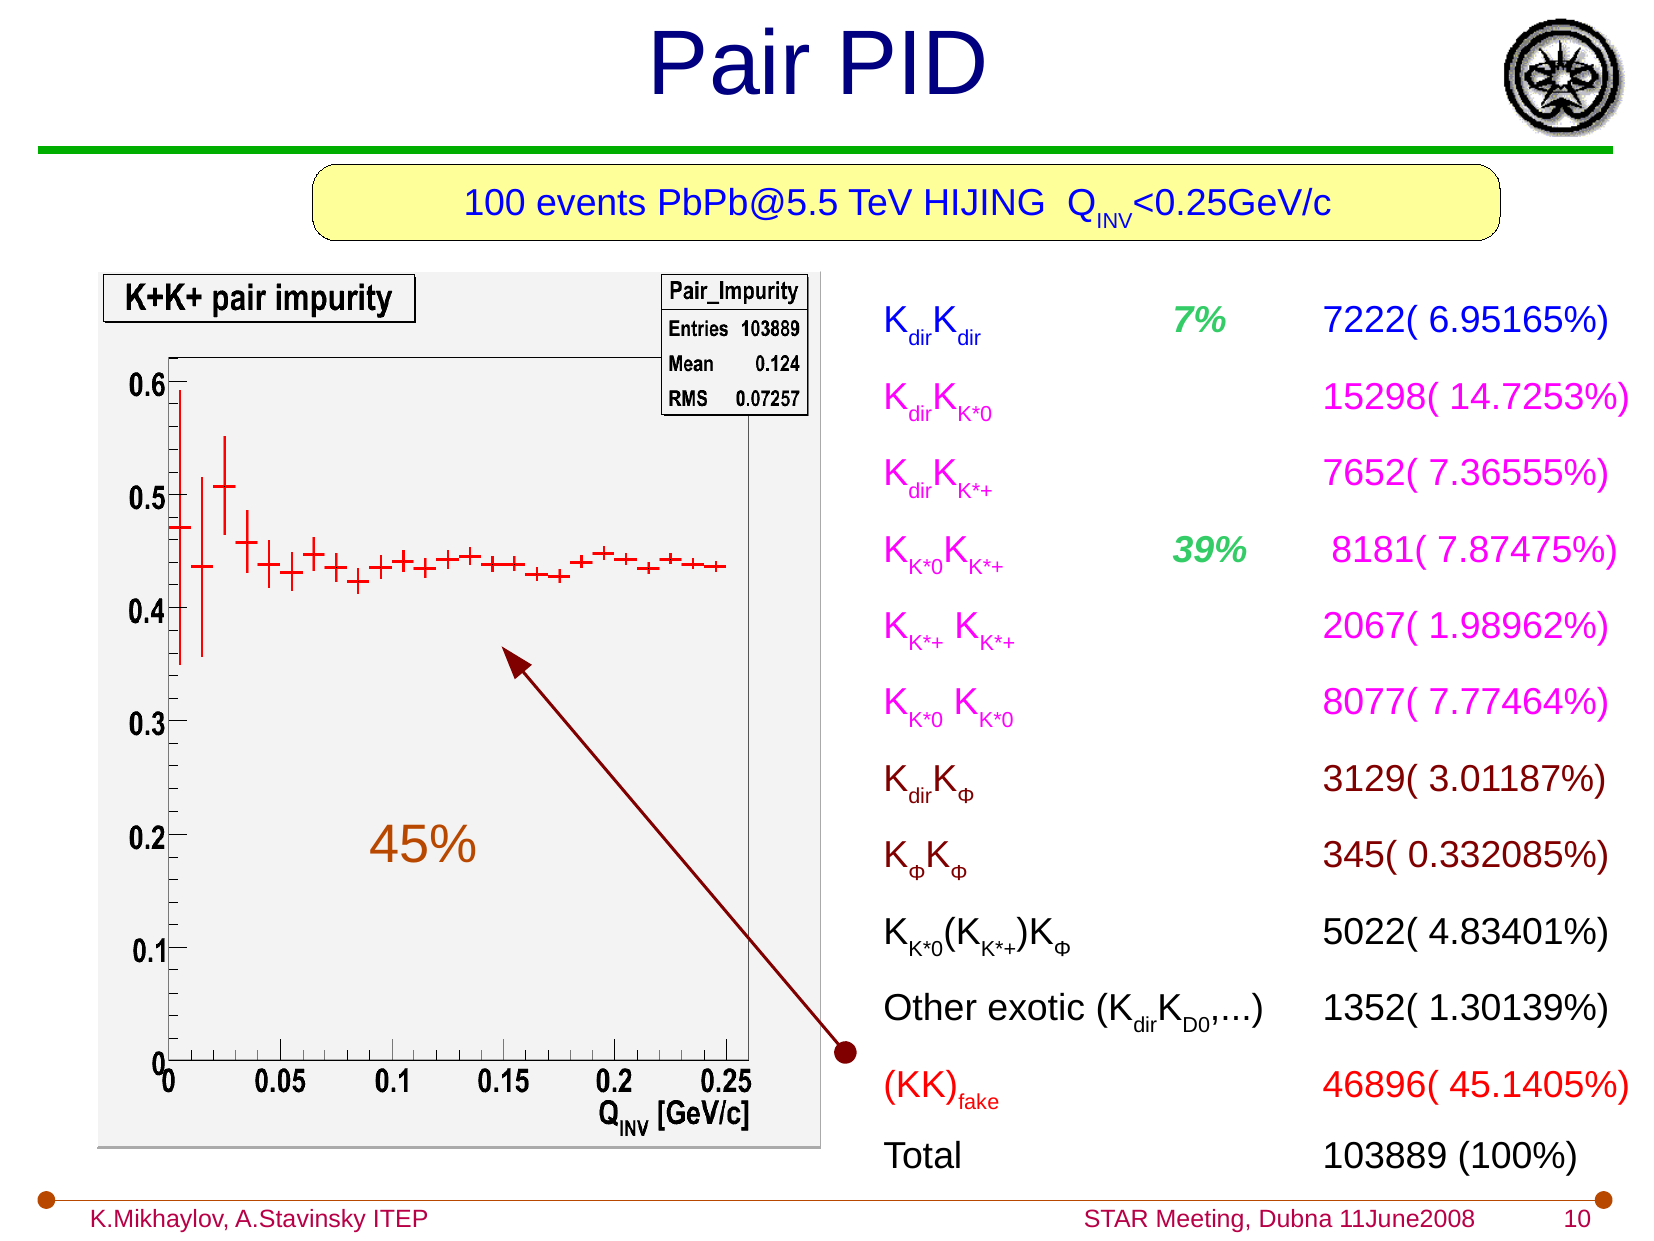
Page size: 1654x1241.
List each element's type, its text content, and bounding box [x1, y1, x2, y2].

picture [96, 270, 821, 1149]
text_box K.Mikhaylov, A.Stavinsky ITEP STAR Meeting, Dubna 11June2008 <number> [75, 1197, 1654, 1241]
text_box 100 events PbPb@5.5 TeV HIJING QINV<0.25GeV/c [448, 174, 1358, 241]
text_box 45% [354, 806, 493, 882]
picture [1497, 14, 1625, 137]
text_box KdirKdir 7% 7222( 6.95165%) KdirKK*0 15298( 14.7253%) KdirKK*+ 7652( 7.36555%) KK*0KK*+ 39% 8181( 7.87475%) KK*+ KK*+ 2067( 1.98962%) KK*0 KK*0 8077( 7.77464%) KdirKΦ 3129( 3.01187%) KΦKΦ 345( 0.332085%) KK*0(KK*+)KΦ 5022( 4.83401%) Other exotic (KdirKD0,...) 1352( 1.30139%) (KK)fake 46896( 45.1405%) Total 103889 (100%) [858, 265, 1654, 1197]
text_box [86, 164, 1501, 1197]
title Pair PID [76, 0, 1562, 142]
